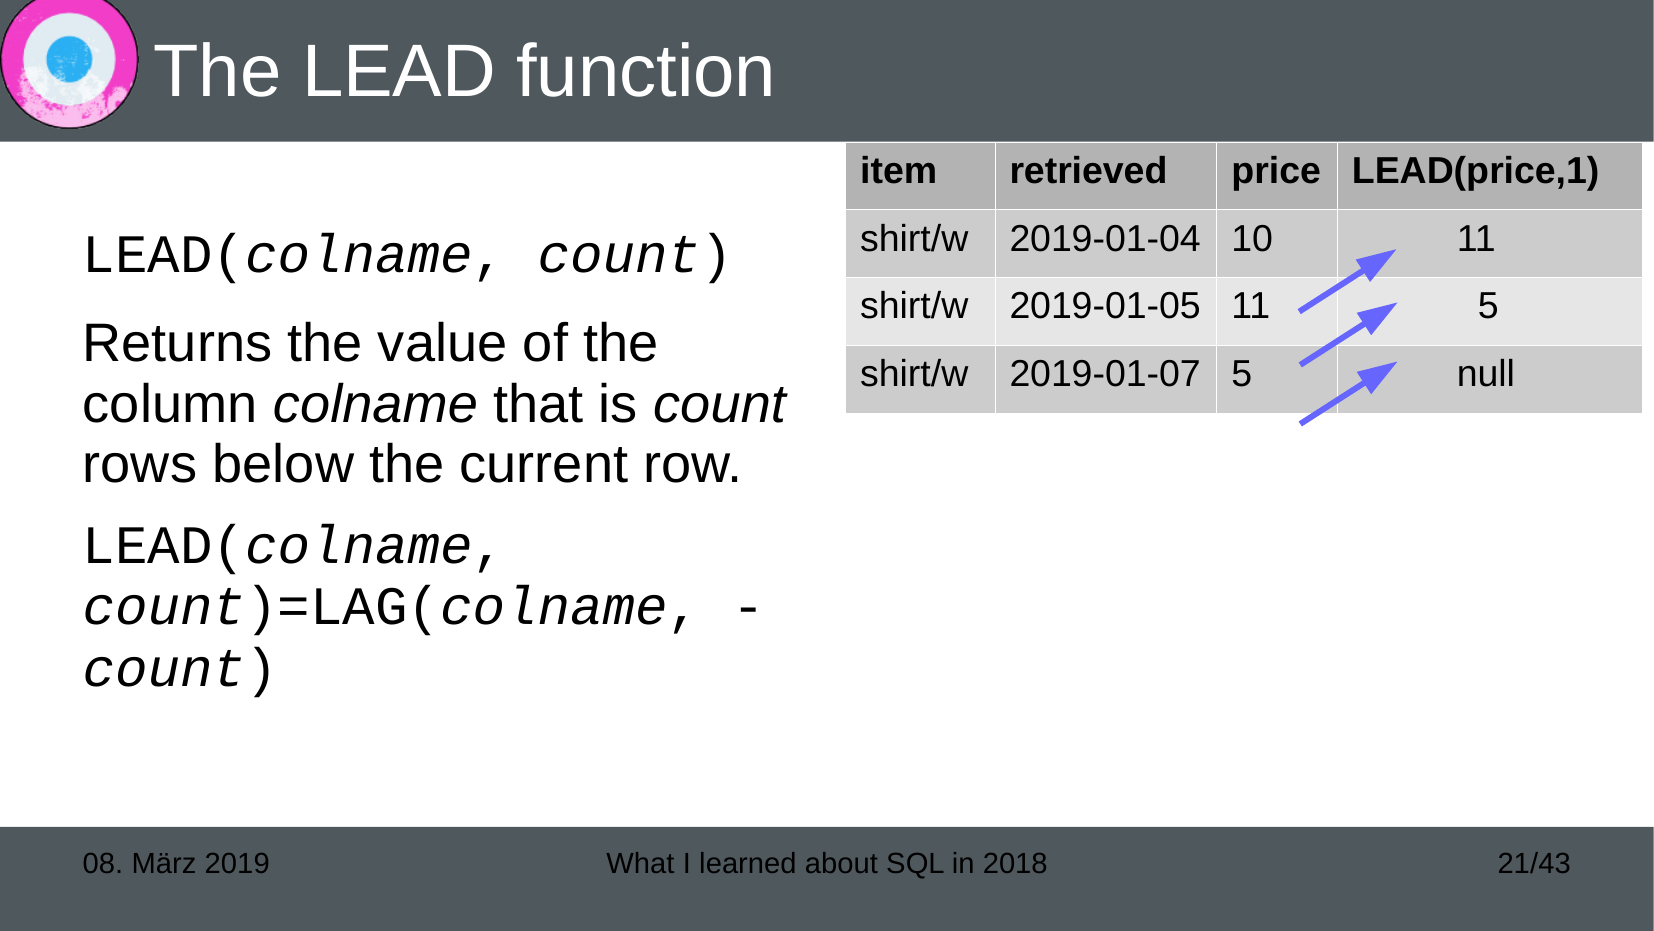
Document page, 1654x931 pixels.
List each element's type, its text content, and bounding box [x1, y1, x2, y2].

table_cell 2019-01-04 [996, 210, 1216, 277]
table_cell 10 [1217, 210, 1337, 277]
table_header retrieved [996, 143, 1216, 209]
table_cell null [1338, 346, 1642, 413]
list LEAD(colname, count) Returns the value of the column colname that is count rows below the current row. LEAD(colname, count)=LAG(colname, -count) [82, 141, 809, 815]
table_cell 5 [1217, 346, 1337, 413]
table_cell 5 [1338, 278, 1642, 345]
table_cell 2019-01-07 [996, 346, 1216, 413]
table_cell shirt/w [846, 346, 995, 413]
table_cell 5 [1325, 405, 1337, 413]
picture [0, 0, 228, 148]
table_cell 11 [1338, 210, 1642, 277]
table_cell 11 [1217, 278, 1337, 345]
table_cell shirt/w [846, 278, 995, 345]
title The LEAD function [153, 5, 1654, 136]
table_header item [846, 143, 995, 209]
table_header price [1217, 143, 1337, 209]
table_cell 2019-01-05 [996, 278, 1216, 345]
table_header LEAD(price,1) [1338, 143, 1642, 209]
table_cell shirt/w [846, 210, 995, 277]
